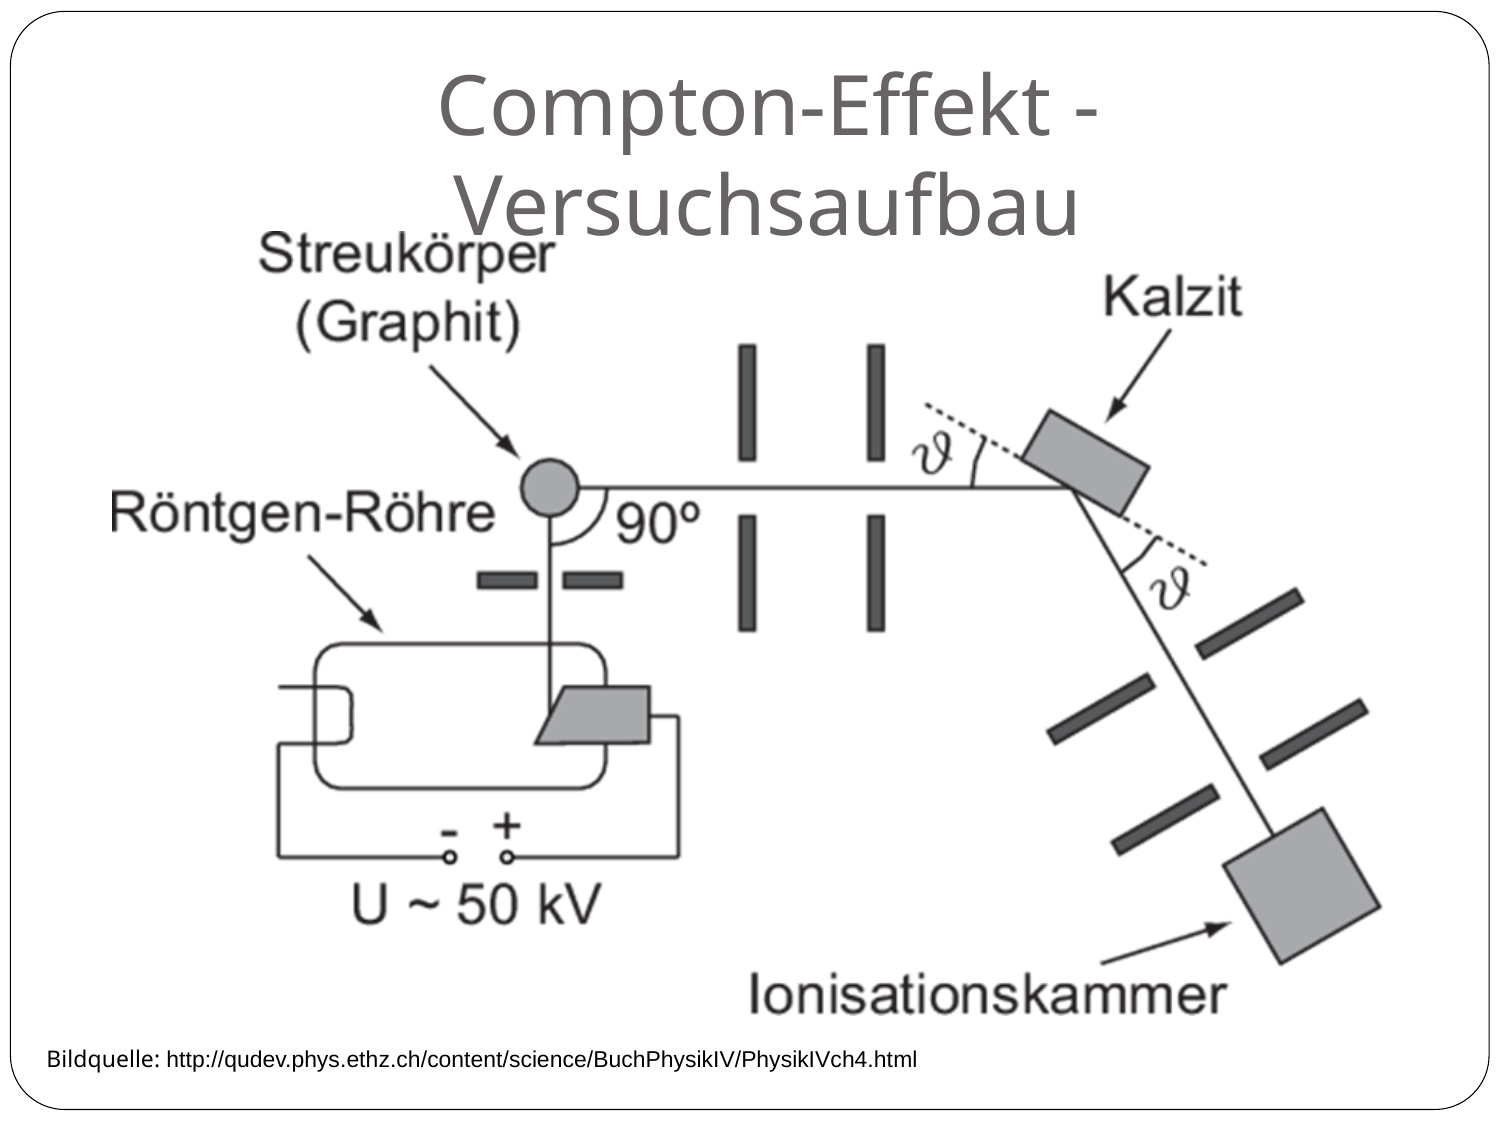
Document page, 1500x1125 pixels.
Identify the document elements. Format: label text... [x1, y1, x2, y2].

title Compton-Effekt - Versuchsaufbau [112, 45, 1426, 185]
picture [112, 231, 1384, 1016]
text_box Bildquelle: http://qudev.phys.ethz.ch/content/science/BuchPhysikIV/PhysikIVch4.html [31, 1037, 1022, 1080]
